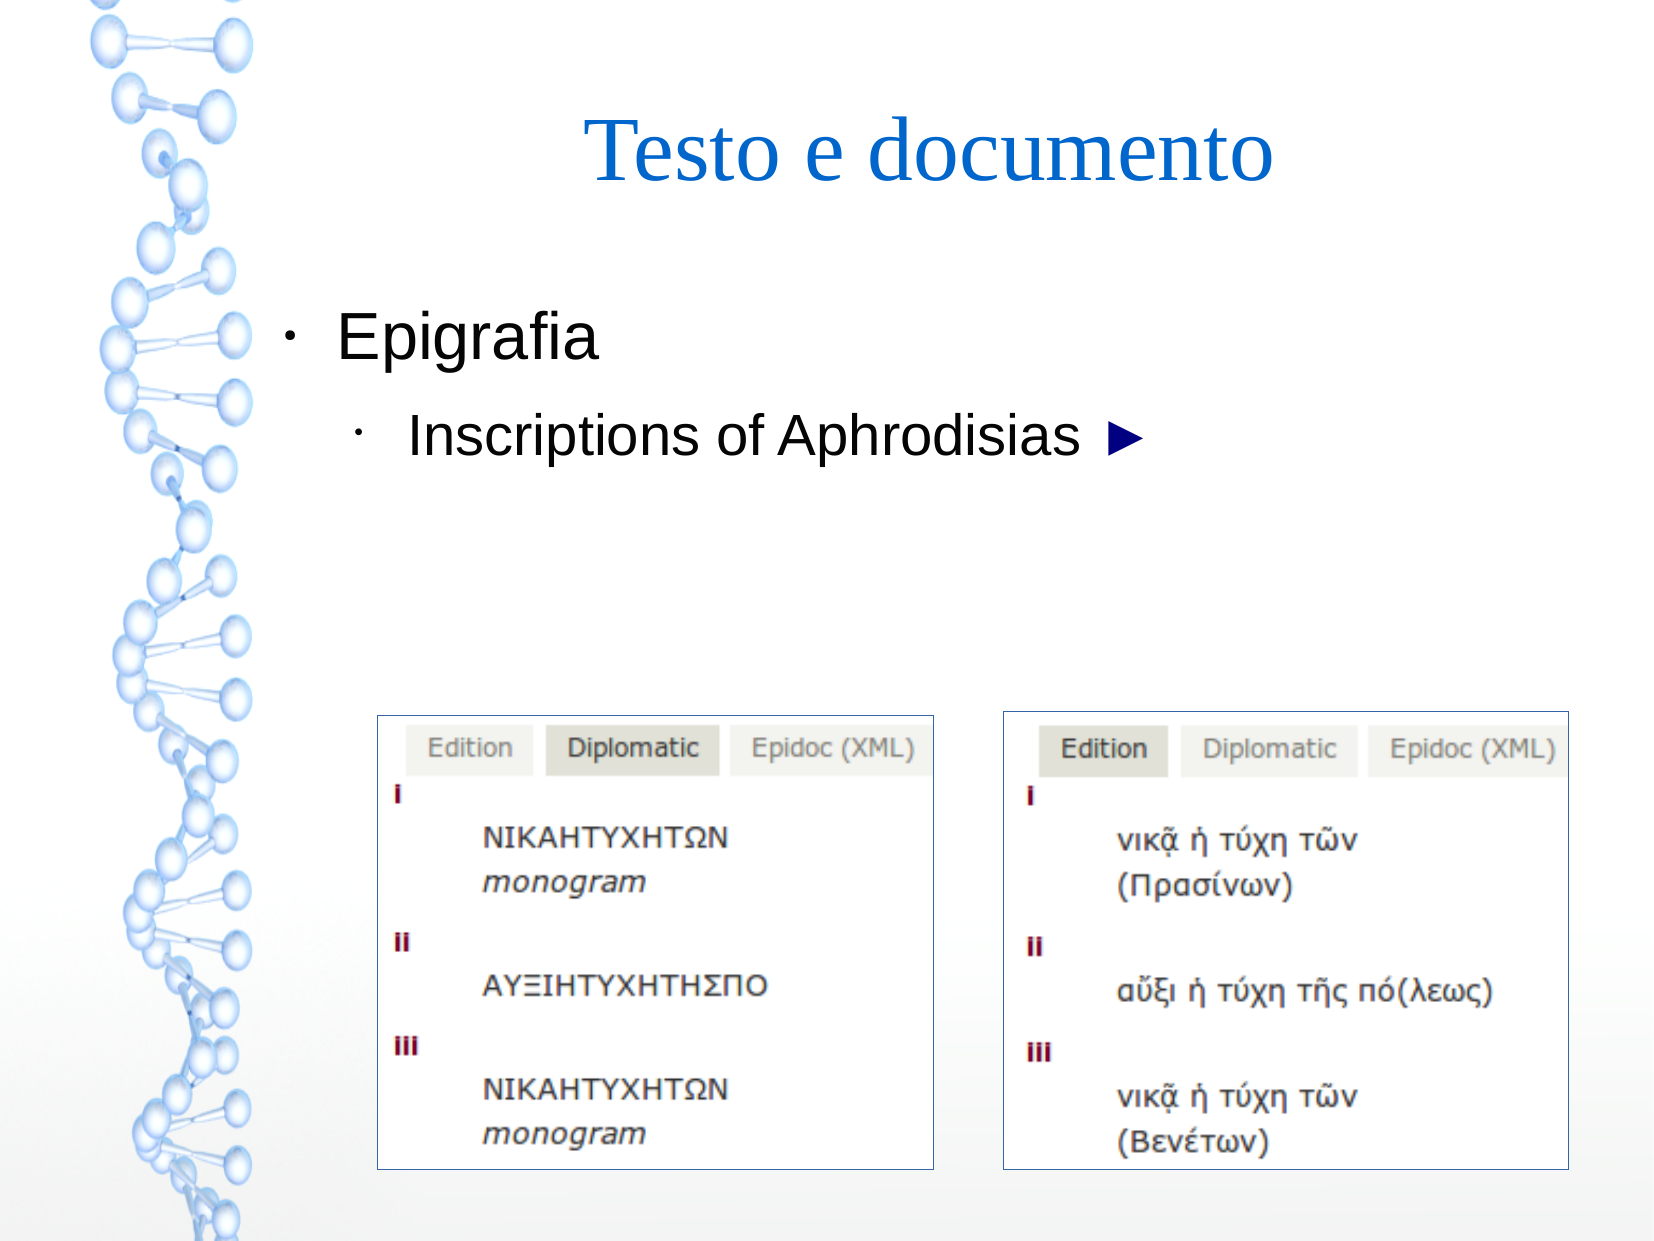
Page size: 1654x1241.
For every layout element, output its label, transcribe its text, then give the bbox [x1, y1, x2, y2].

picture [0, 0, 1654, 1241]
title Testo e documento [265, 47, 1595, 253]
list Epigrafia Inscriptions of Aphrodisias ► [265, 299, 1595, 1019]
